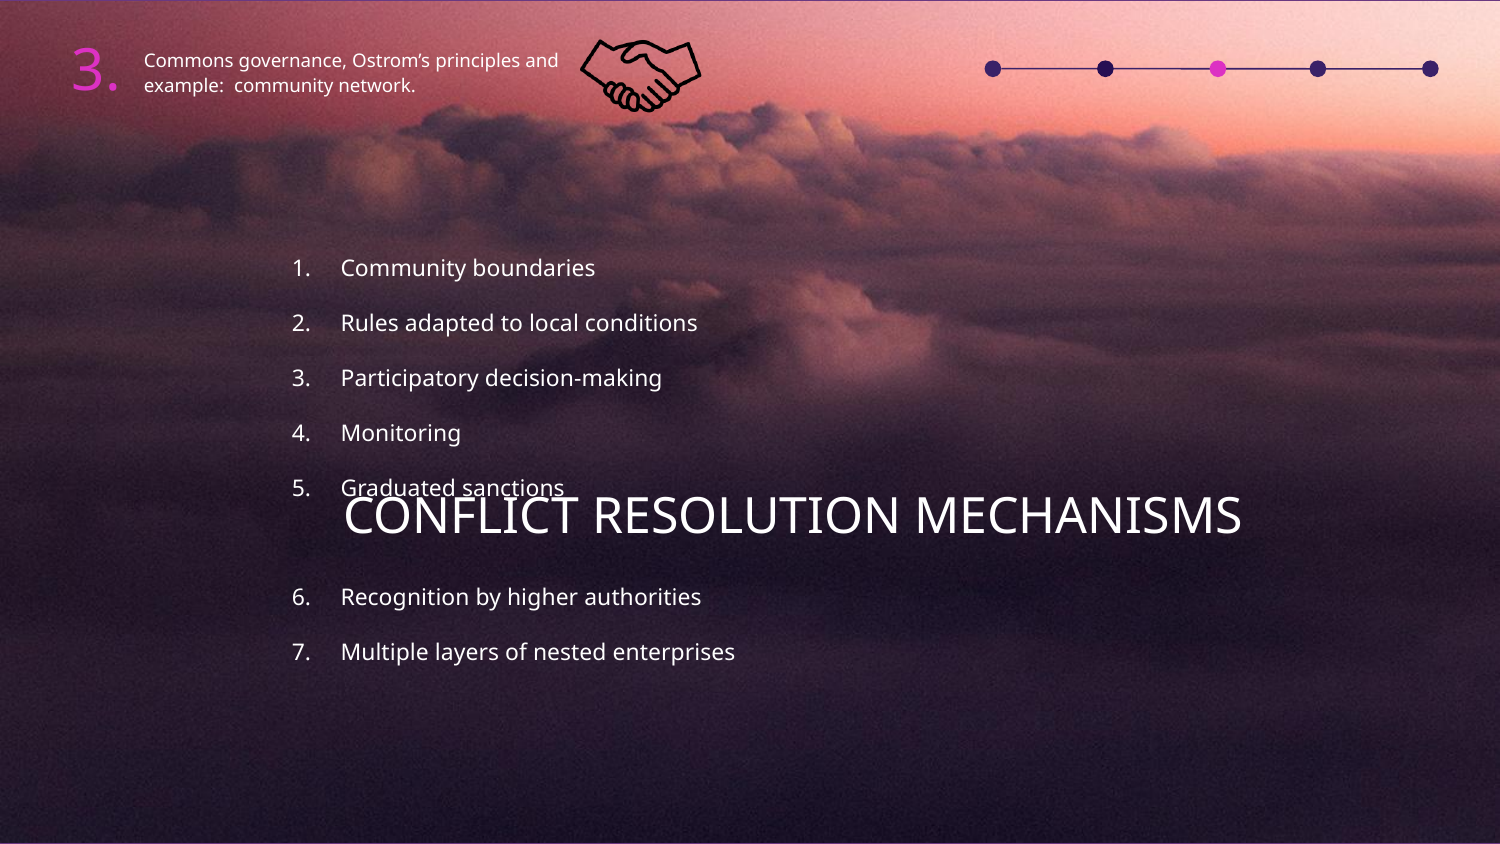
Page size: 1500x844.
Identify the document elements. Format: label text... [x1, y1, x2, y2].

picture [0, 1, 1500, 843]
text_box Community boundaries Rules adapted to local conditions Participatory decision-making Monitoring Graduated sanctions Recognition by higher authorities Multiple layers of nested enterprises [250, 210, 1150, 690]
title 3. [56, 16, 165, 123]
title CONFLICT RESOLUTION MECHANISMS [328, 469, 1422, 557]
text_box [1097, 60, 1114, 78]
text_box [984, 60, 1002, 78]
text_box [1209, 60, 1227, 78]
text_box [1309, 60, 1327, 78]
list Commons governance, Ostrom’s principles and example: community network. [129, 30, 579, 79]
text_box [1422, 60, 1439, 78]
